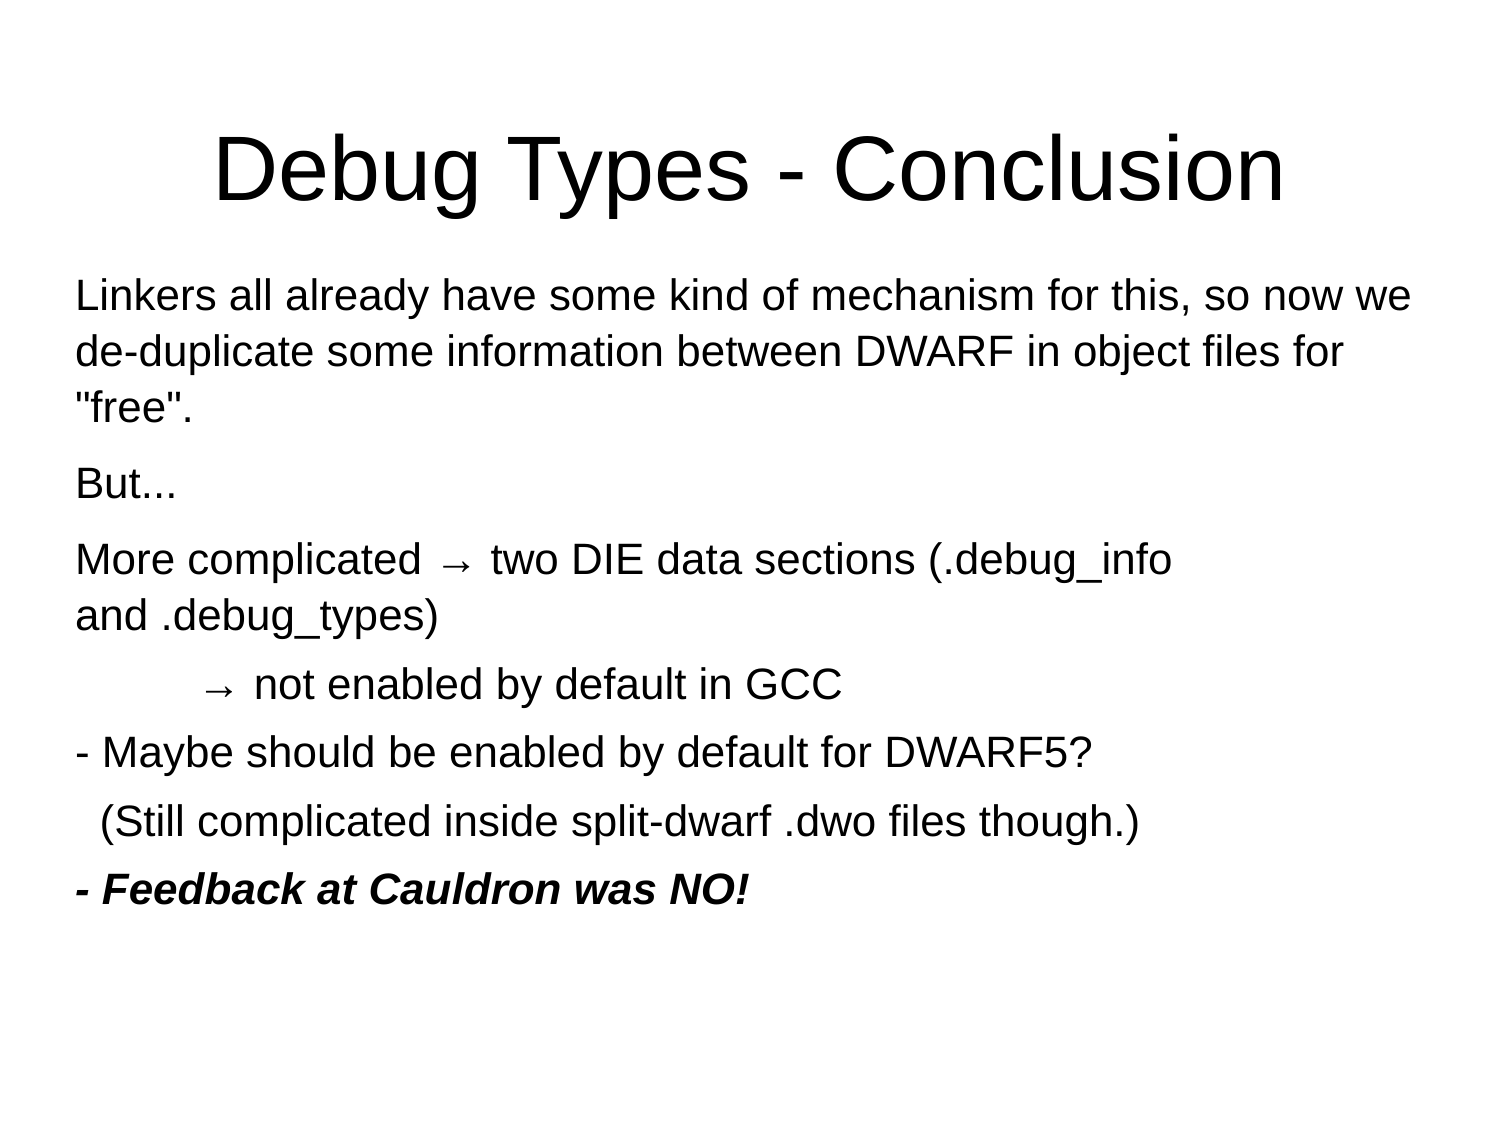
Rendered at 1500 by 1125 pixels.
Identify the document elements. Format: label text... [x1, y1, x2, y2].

list Linkers all already have some kind of mechanism for this, so now we de-duplicate some information between DWARF in object files for "free". But... More complicated → two DIE data sections (.debug_info and .debug_types) → not enabled by default in GCC - Maybe should be enabled by default for DWARF5? (Still complicated inside split-dwarf .dwo files though.) - Feedback at Cauldron was NO! [75, 263, 1425, 916]
title Debug Types - Conclusion [103, 59, 1397, 263]
